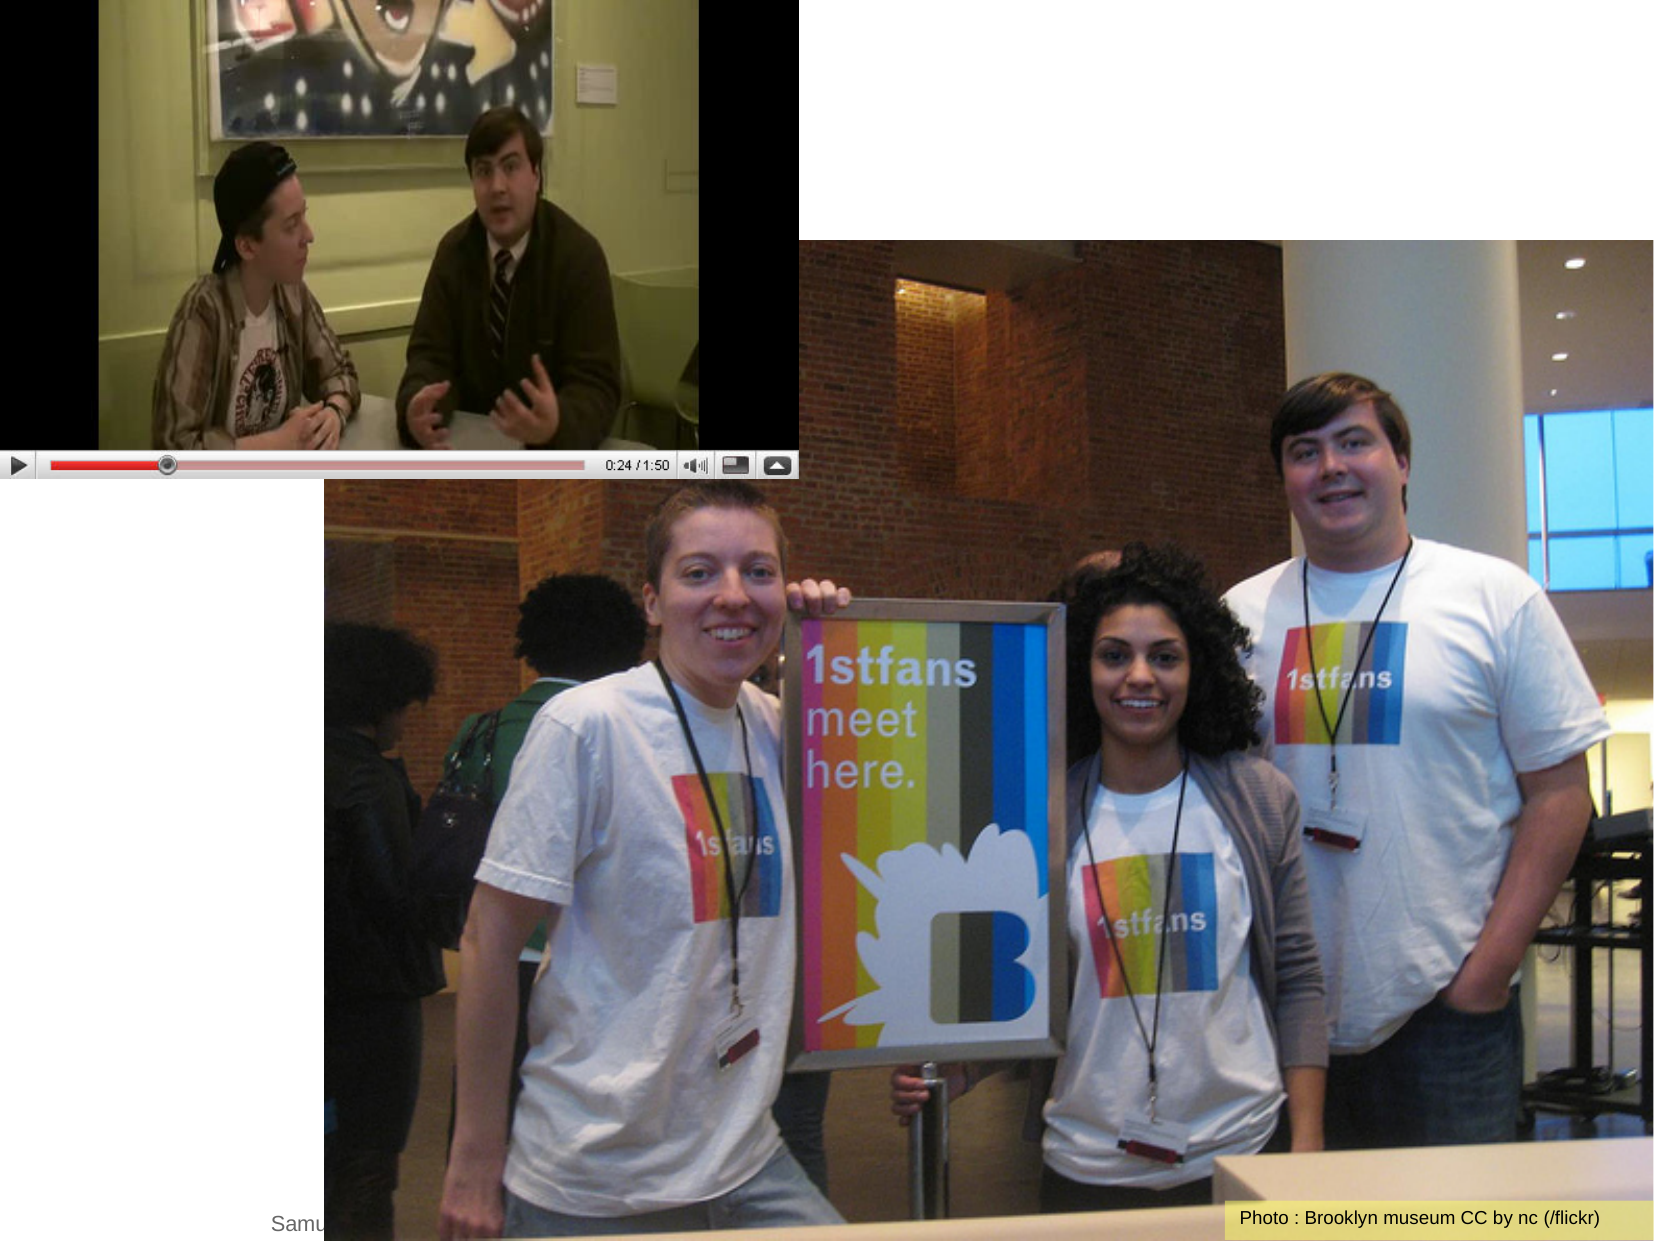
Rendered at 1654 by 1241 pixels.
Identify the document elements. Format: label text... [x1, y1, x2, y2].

text_box Photo : Brooklyn museum CC by nc (/flickr) [1224, 1200, 1654, 1241]
picture [0, 0, 1654, 1241]
